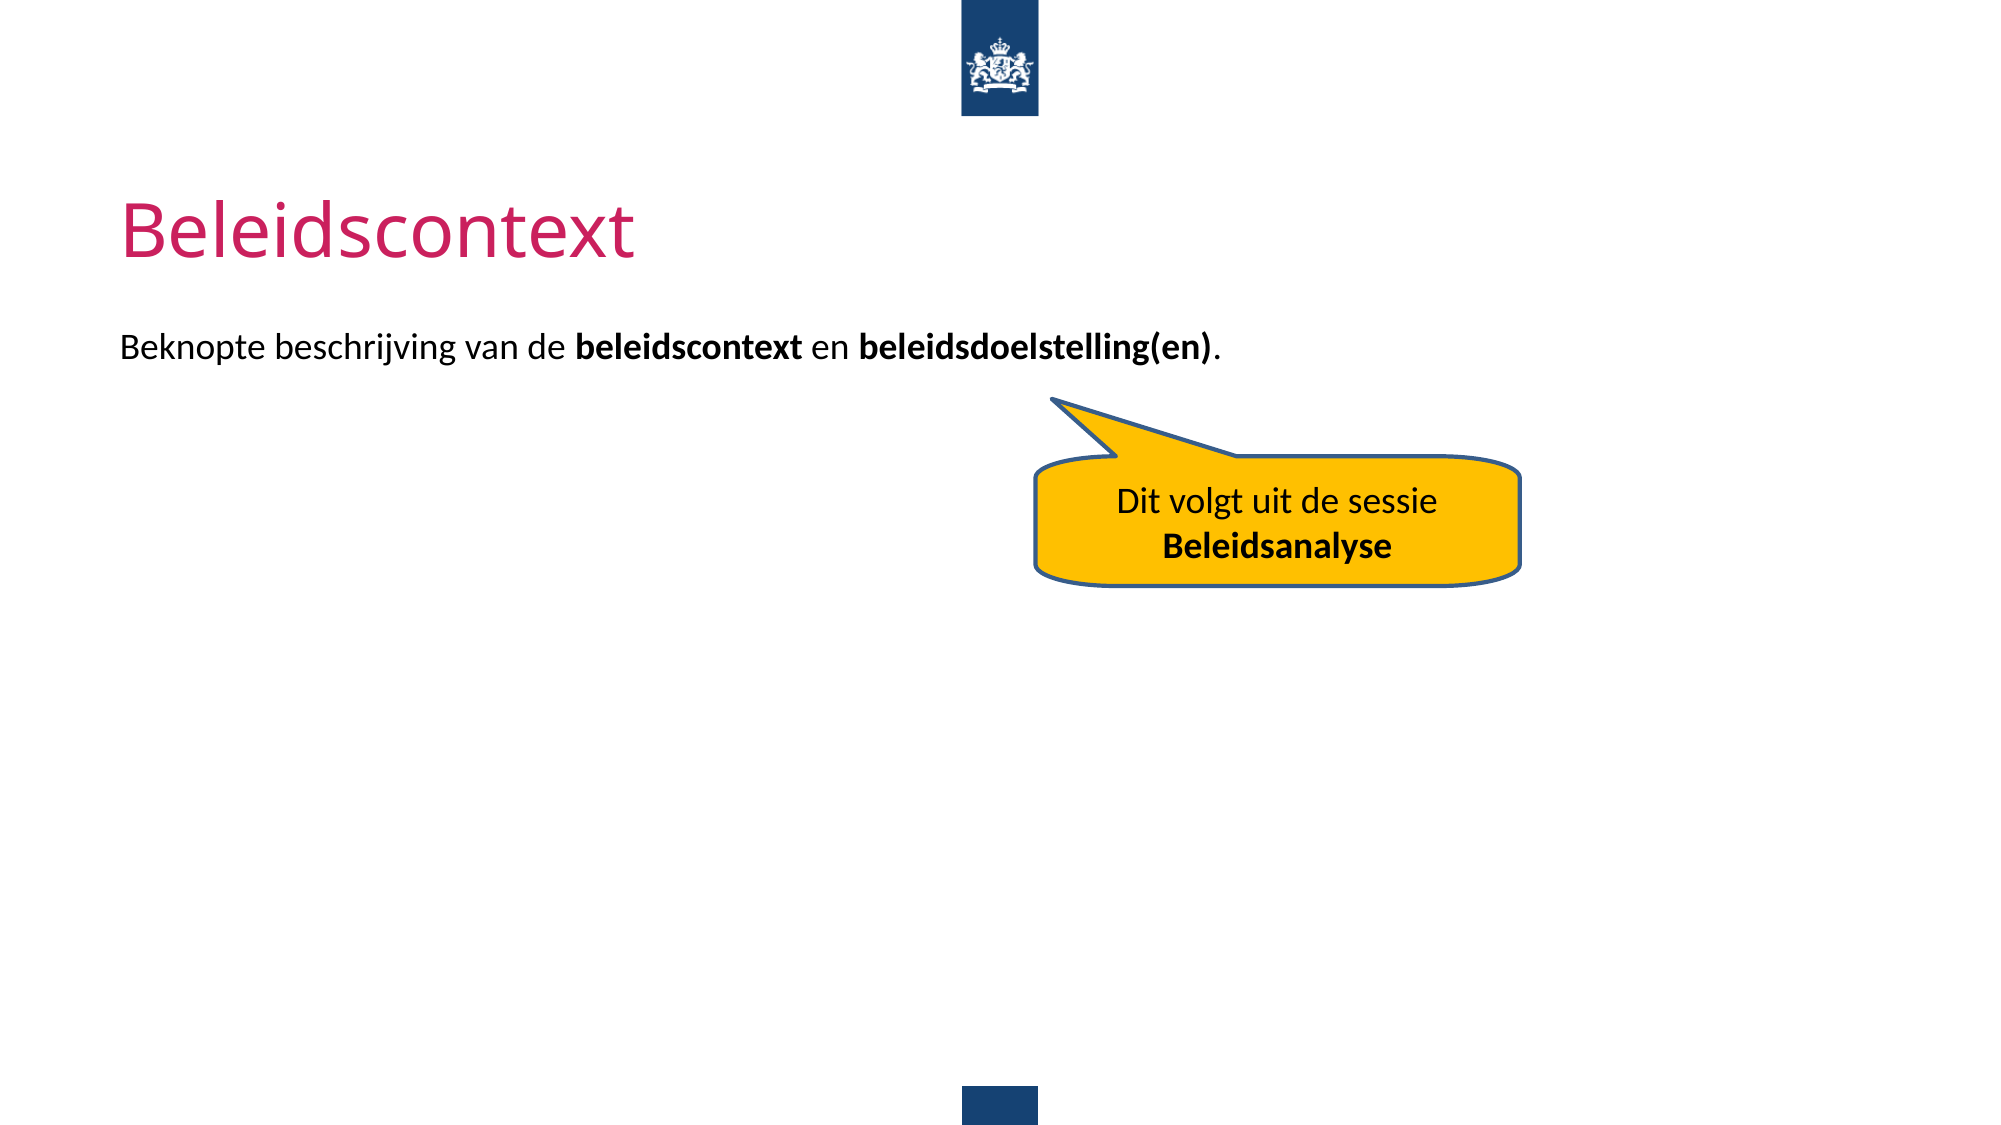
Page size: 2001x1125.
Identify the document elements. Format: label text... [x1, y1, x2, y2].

text_box Beleidscontext [104, 125, 1897, 281]
text_box Dit volgt uit de sessie Beleidsanalyse [1035, 398, 1520, 587]
text_box Beknopte beschrijving van de beleidscontext en beleidsdoelstelling(en). [105, 314, 1673, 1023]
